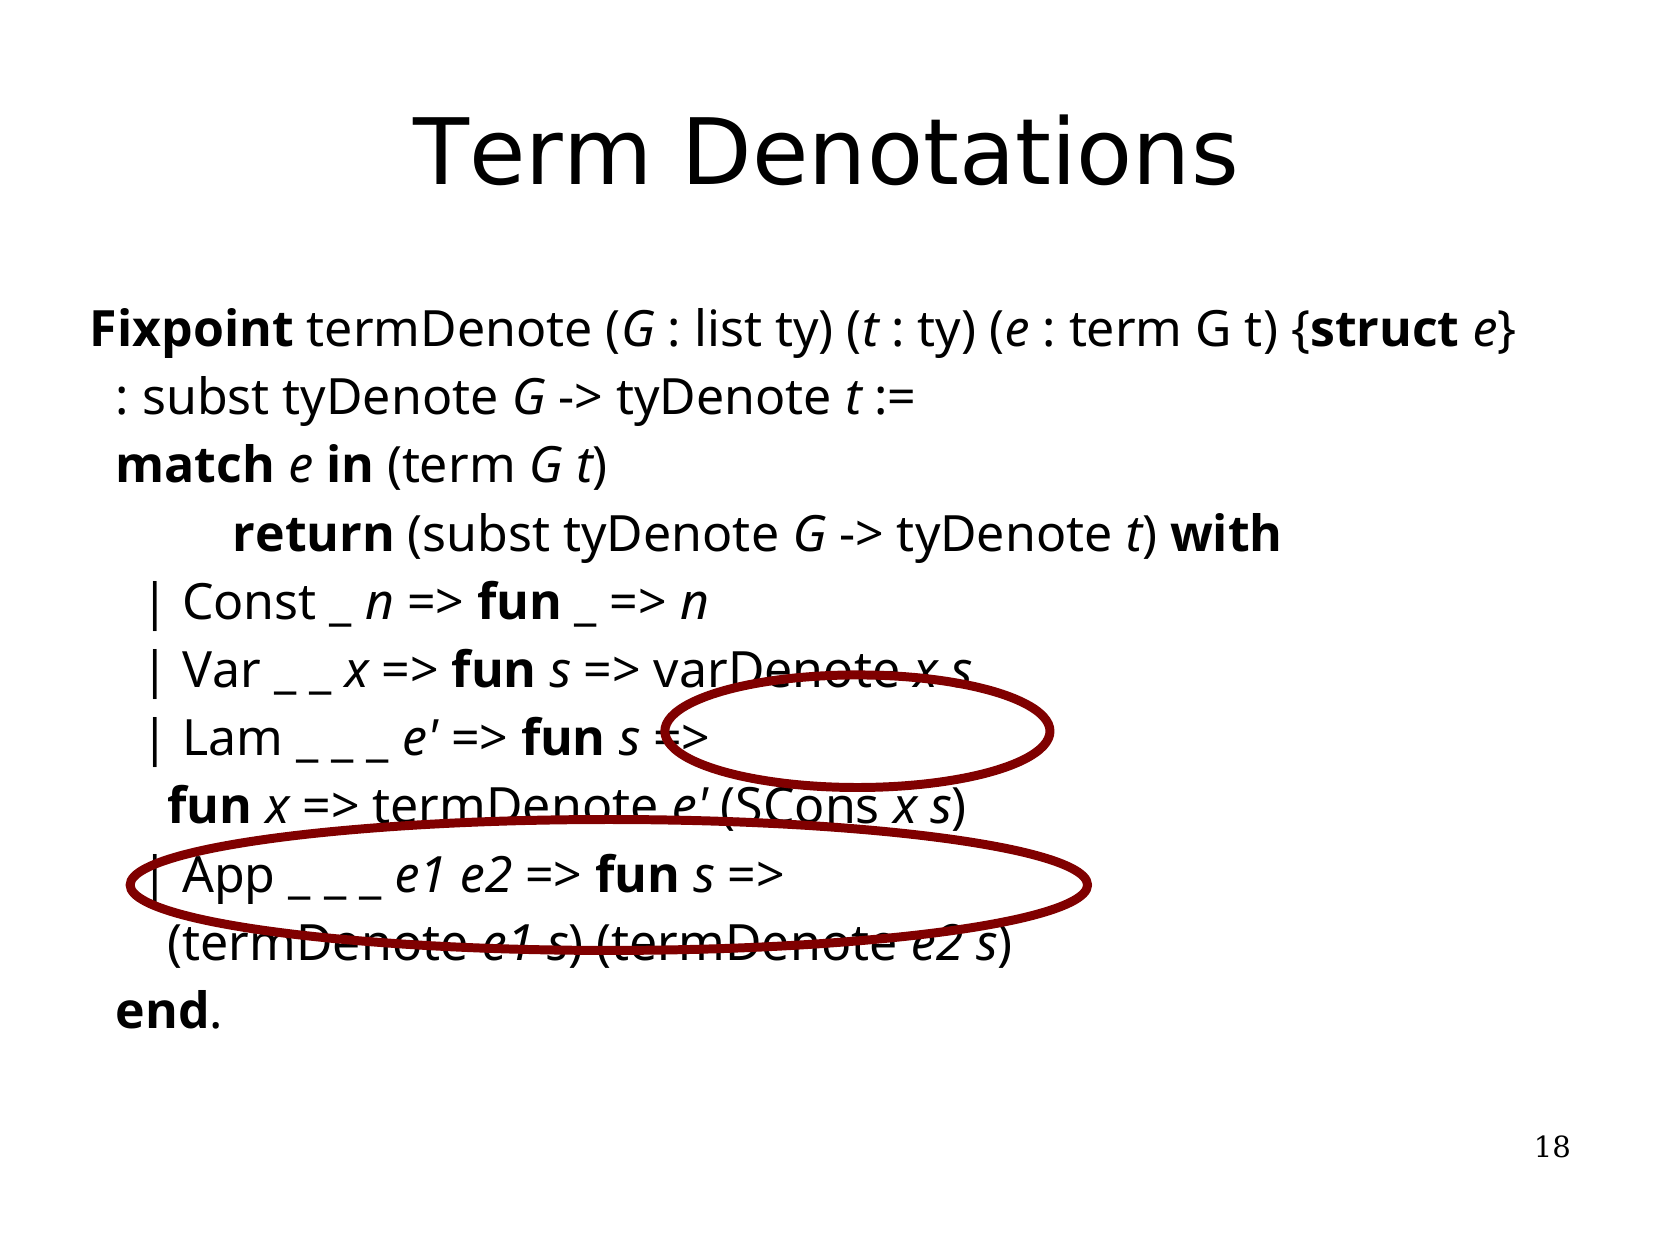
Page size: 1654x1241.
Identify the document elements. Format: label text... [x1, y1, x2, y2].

text_box Fixpoint termDenote (G : list ty) (t : ty) (e : term G t) {struct e} : subst tyDenote G -> tyDenote t := match e in (term G t) return (subst tyDenote G -> tyDenote t) with | Const _ n => fun _ => n | Var _ _ x => fun s => varDenote x s | Lam _ _ _ e' => fun s => fun x => termDenote e' (SCons x s) | App _ _ _ e1 e2 => fun s => (termDenote e1 s) (termDenote e2 s) end. [75, 285, 1576, 1166]
title Term Denotations [82, 56, 1571, 250]
